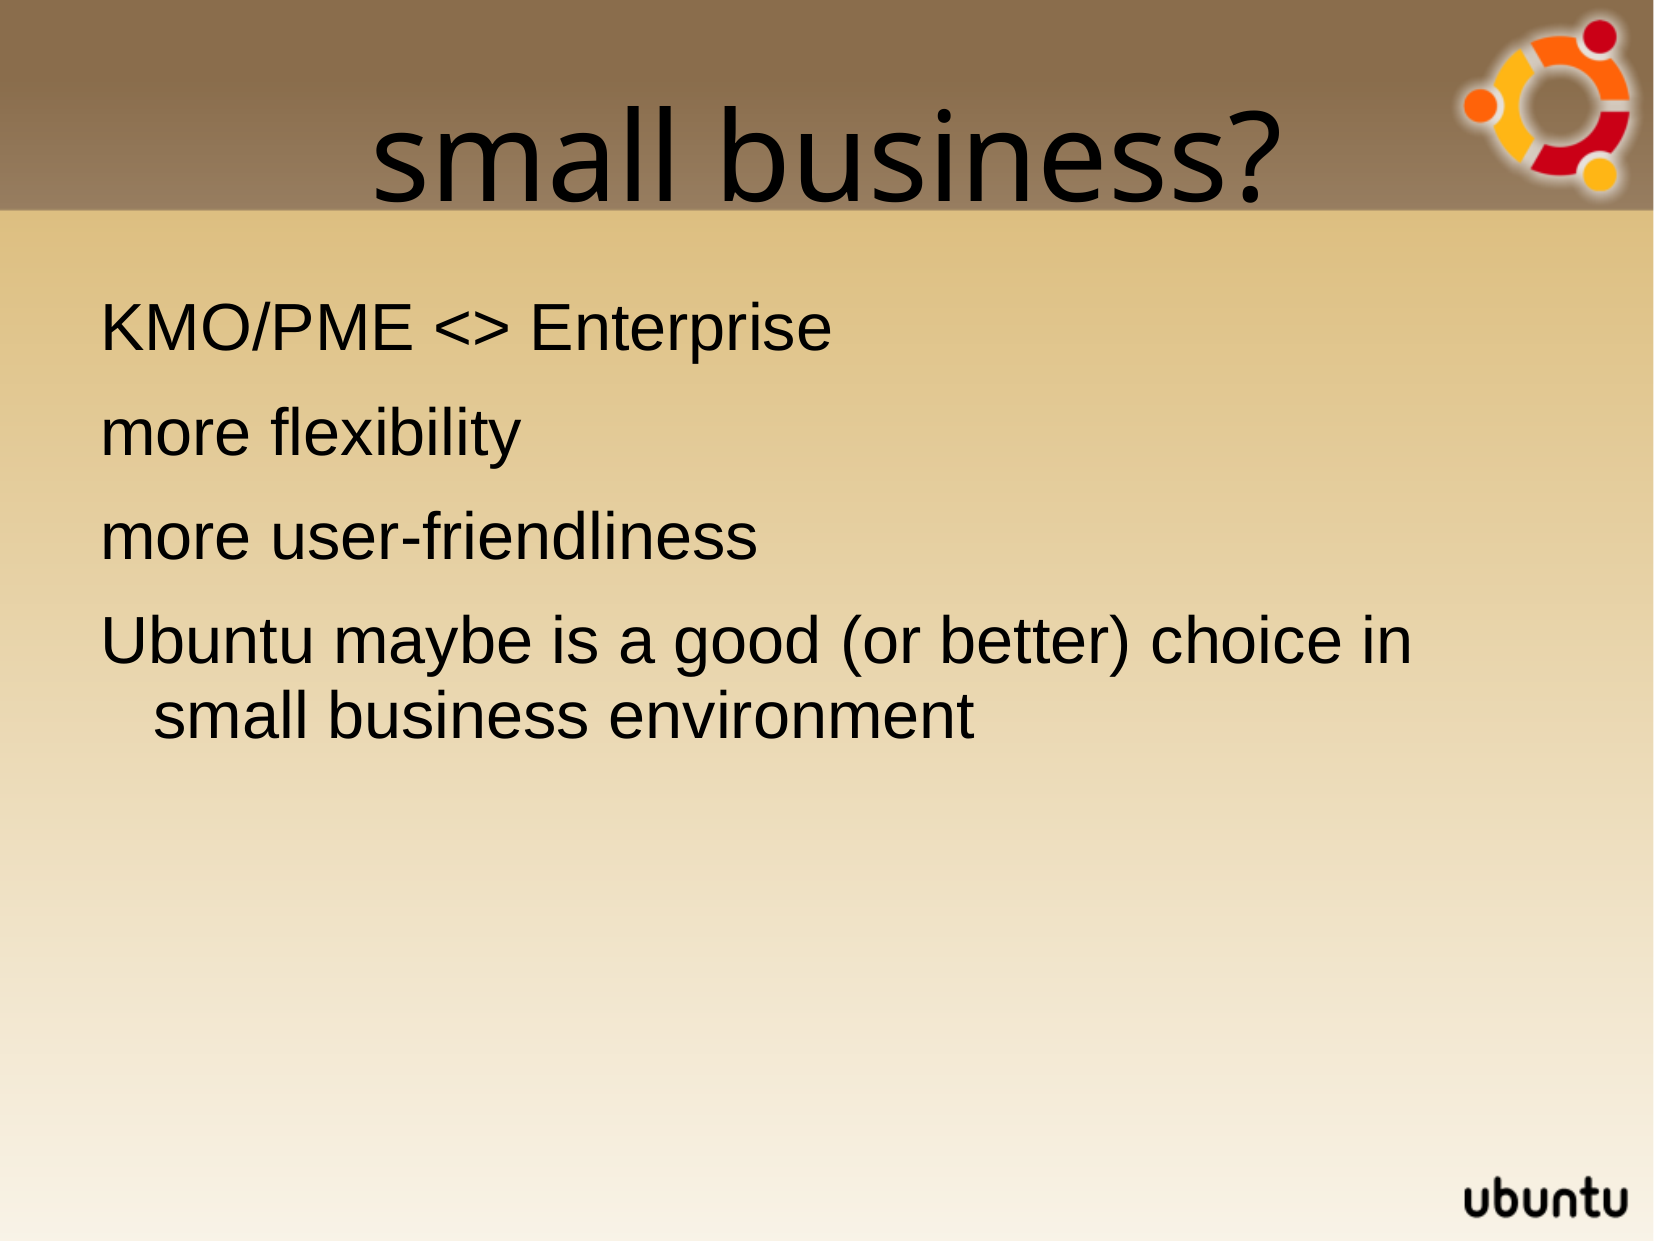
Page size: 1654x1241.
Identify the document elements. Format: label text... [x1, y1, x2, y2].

title small business? [82, 56, 1571, 250]
picture [0, 0, 1654, 1241]
list KMO/PME <> Enterprise more flexibility more user-friendliness Ubuntu maybe is a good (or better) choice in small business environment [82, 290, 1571, 1094]
